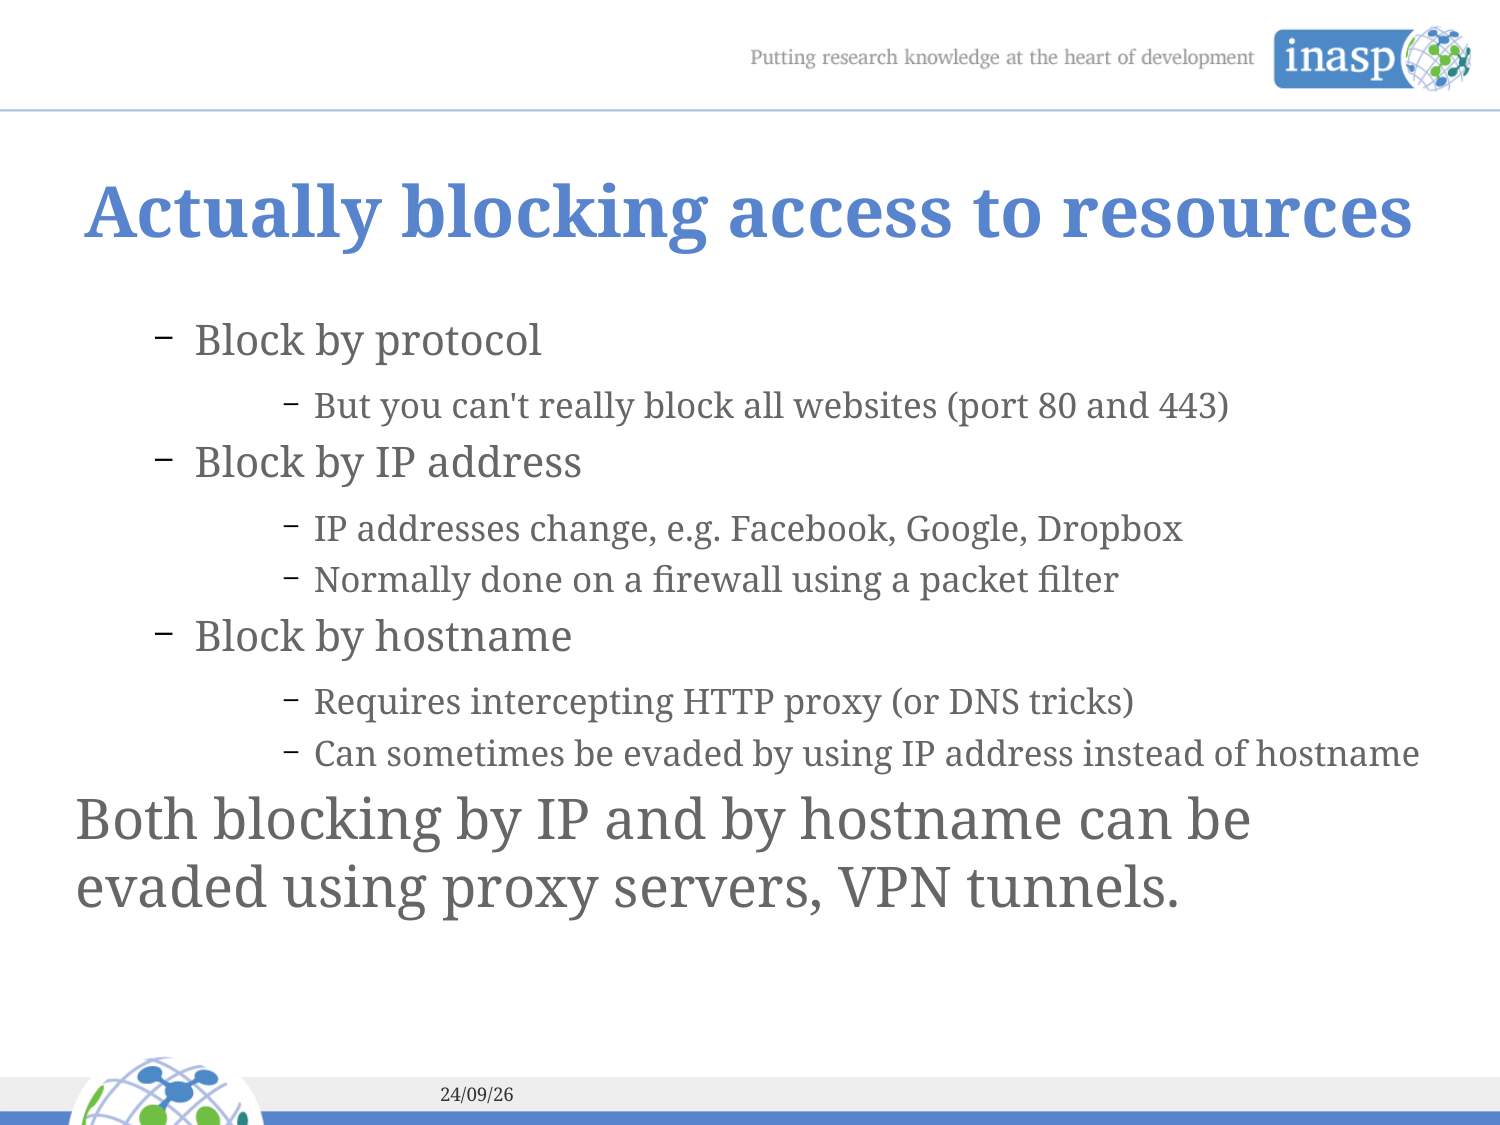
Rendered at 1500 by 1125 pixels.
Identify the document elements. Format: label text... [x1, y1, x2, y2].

picture [0, 0, 1500, 1125]
title Actually blocking access to resources [75, 129, 1426, 313]
list Block by protocol But you can't really block all websites (port 80 and 443) But you can't really block all websites (port 80 and 443) Block by IP address IP addresses change, e.g. Facebook, Google, Dropbox Normally done on a firewall using a packet filter IP addresses change, e.g. Facebook, Google, Dropbox Normally done on a firewall using a packet filter Block by hostname Requires intercepting HTTP proxy (or DNS tricks) Can sometimes be evaded by using IP address instead of hostname Requires intercepting HTTP proxy (or DNS tricks) Can sometimes be evaded by using IP address instead of hostname Both blocking by IP and by hostname can be evaded using proxy servers, VPN tunnels. [75, 313, 1426, 967]
